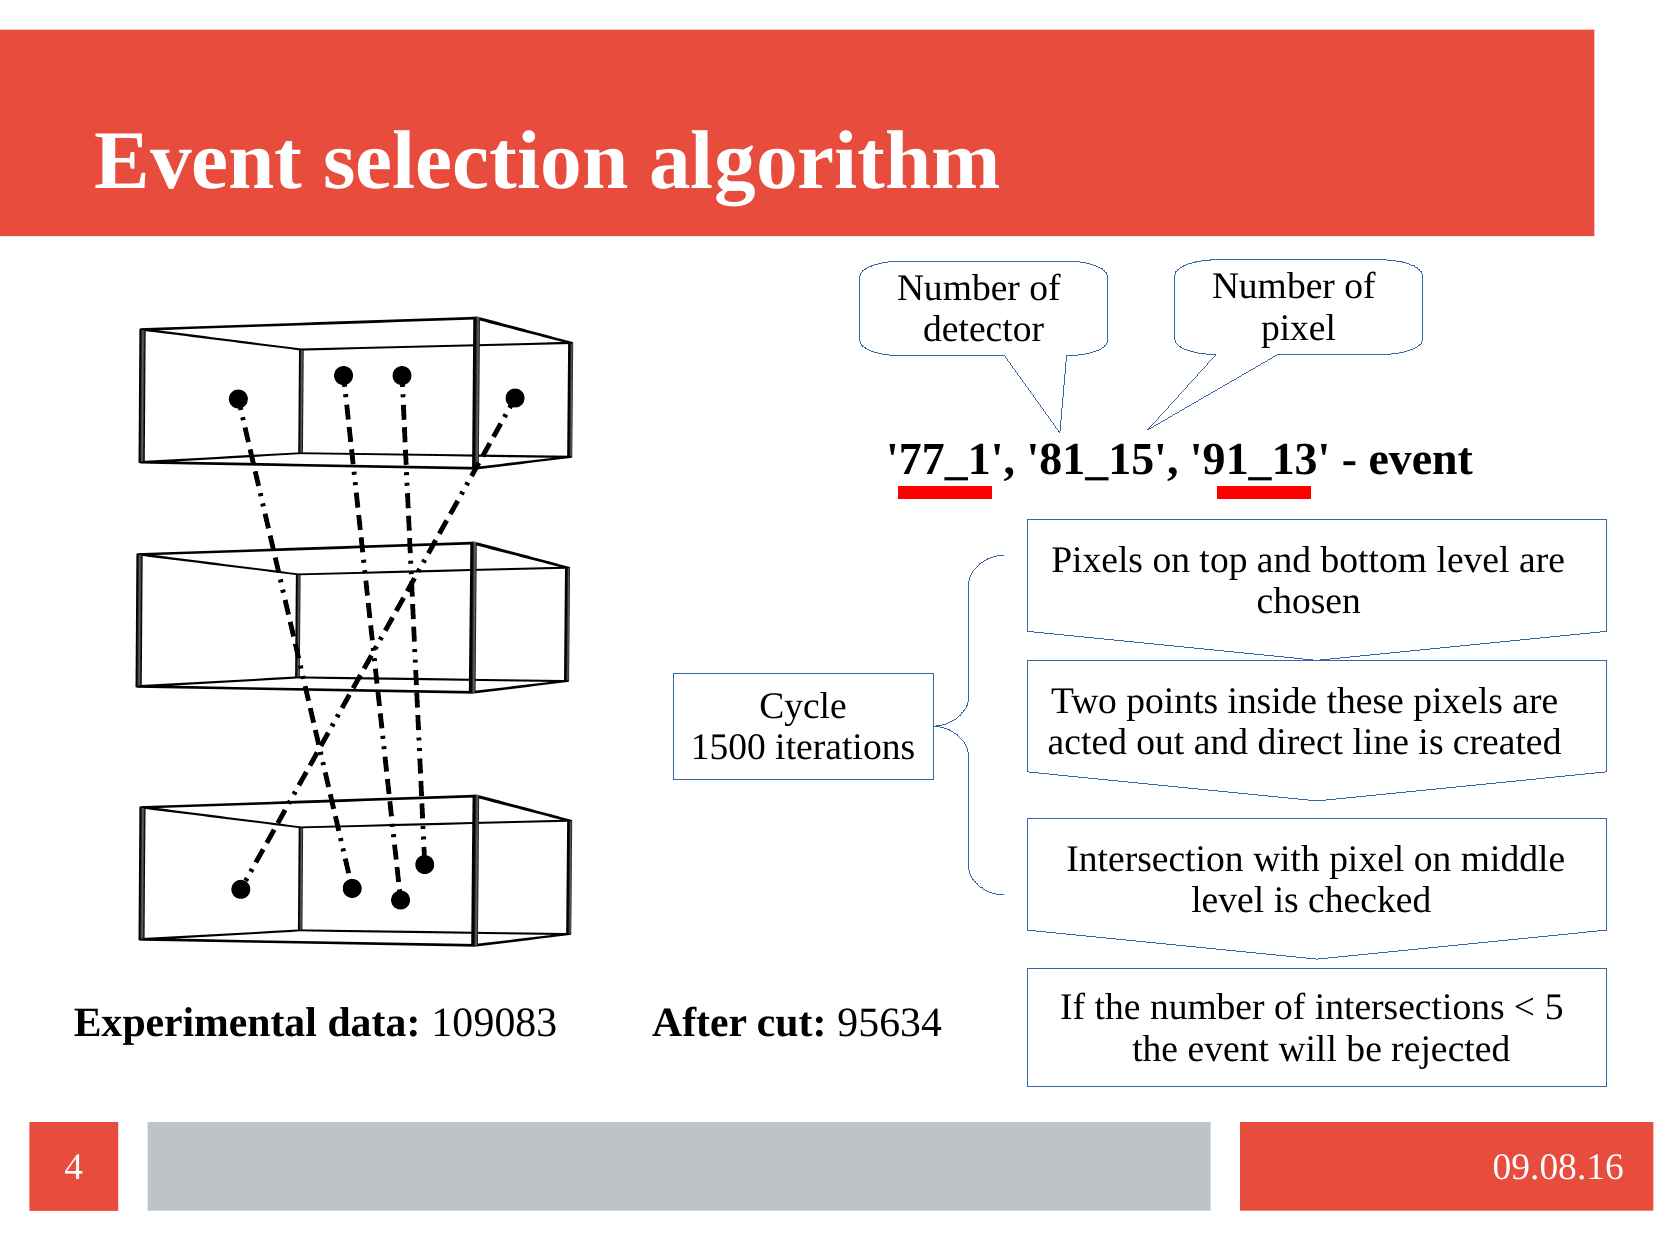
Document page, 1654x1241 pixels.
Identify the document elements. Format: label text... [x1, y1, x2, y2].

text_box Number of detector [859, 261, 1108, 433]
text_box If the number of intersections < 5 the event will be rejected [1027, 968, 1607, 1087]
text_box Number of pixel [1147, 259, 1423, 430]
text_box Cycle 1500 iterations [673, 673, 934, 780]
title Event selection algorithm [59, 59, 1595, 207]
text_box Experimental data: 109083 After cut: 95634 [59, 992, 965, 1101]
text_box '77_1', '81_15', '91_13' - event [871, 426, 1489, 493]
text_box Two points inside these pixels are acted out and direct line is created [1003, 672, 1607, 813]
text_box Pixels on top and bottom level are chosen [1036, 531, 1583, 630]
text_box [1027, 519, 1607, 672]
text_box [1027, 818, 1607, 830]
text_box Intersection with pixel on middle level is checked [1020, 830, 1612, 972]
